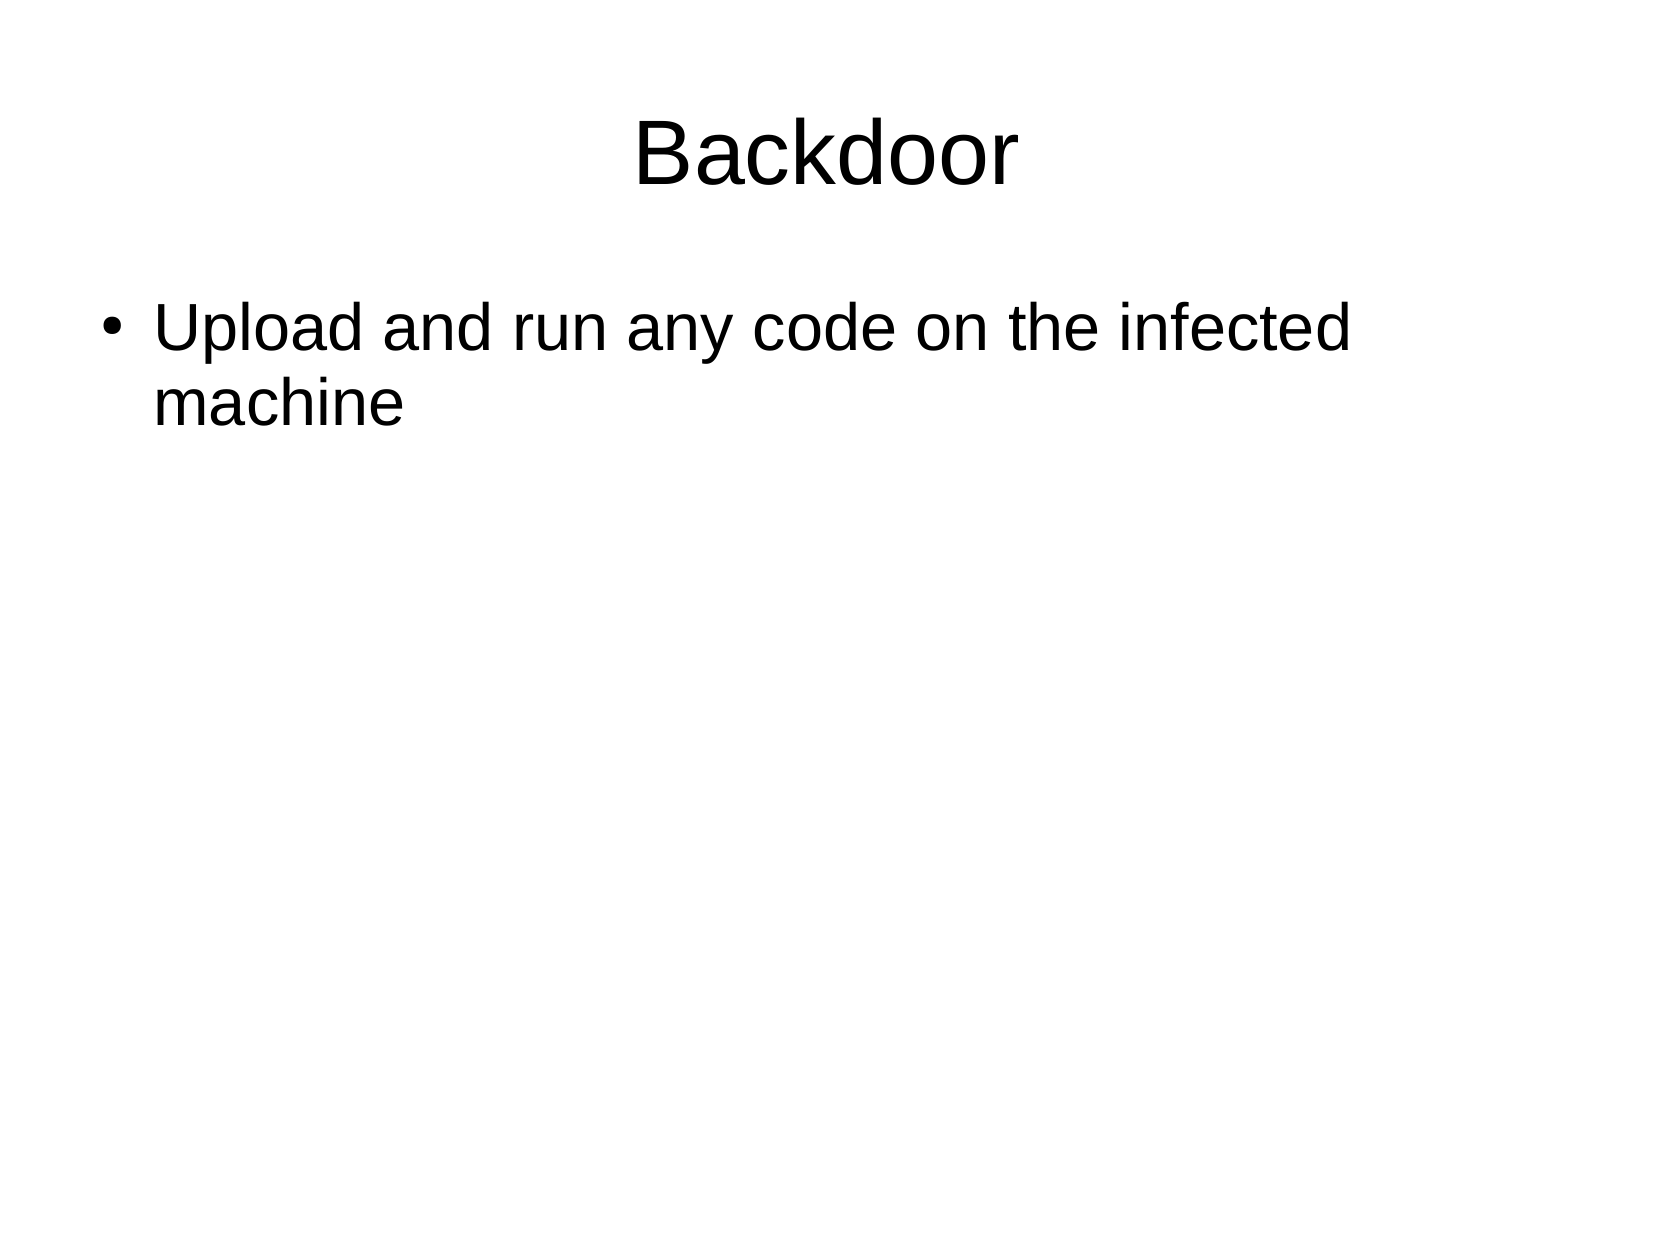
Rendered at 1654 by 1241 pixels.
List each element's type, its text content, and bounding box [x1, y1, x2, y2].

title Backdoor [82, 49, 1571, 257]
list Upload and run any code on the infected machine [82, 290, 1571, 1109]
